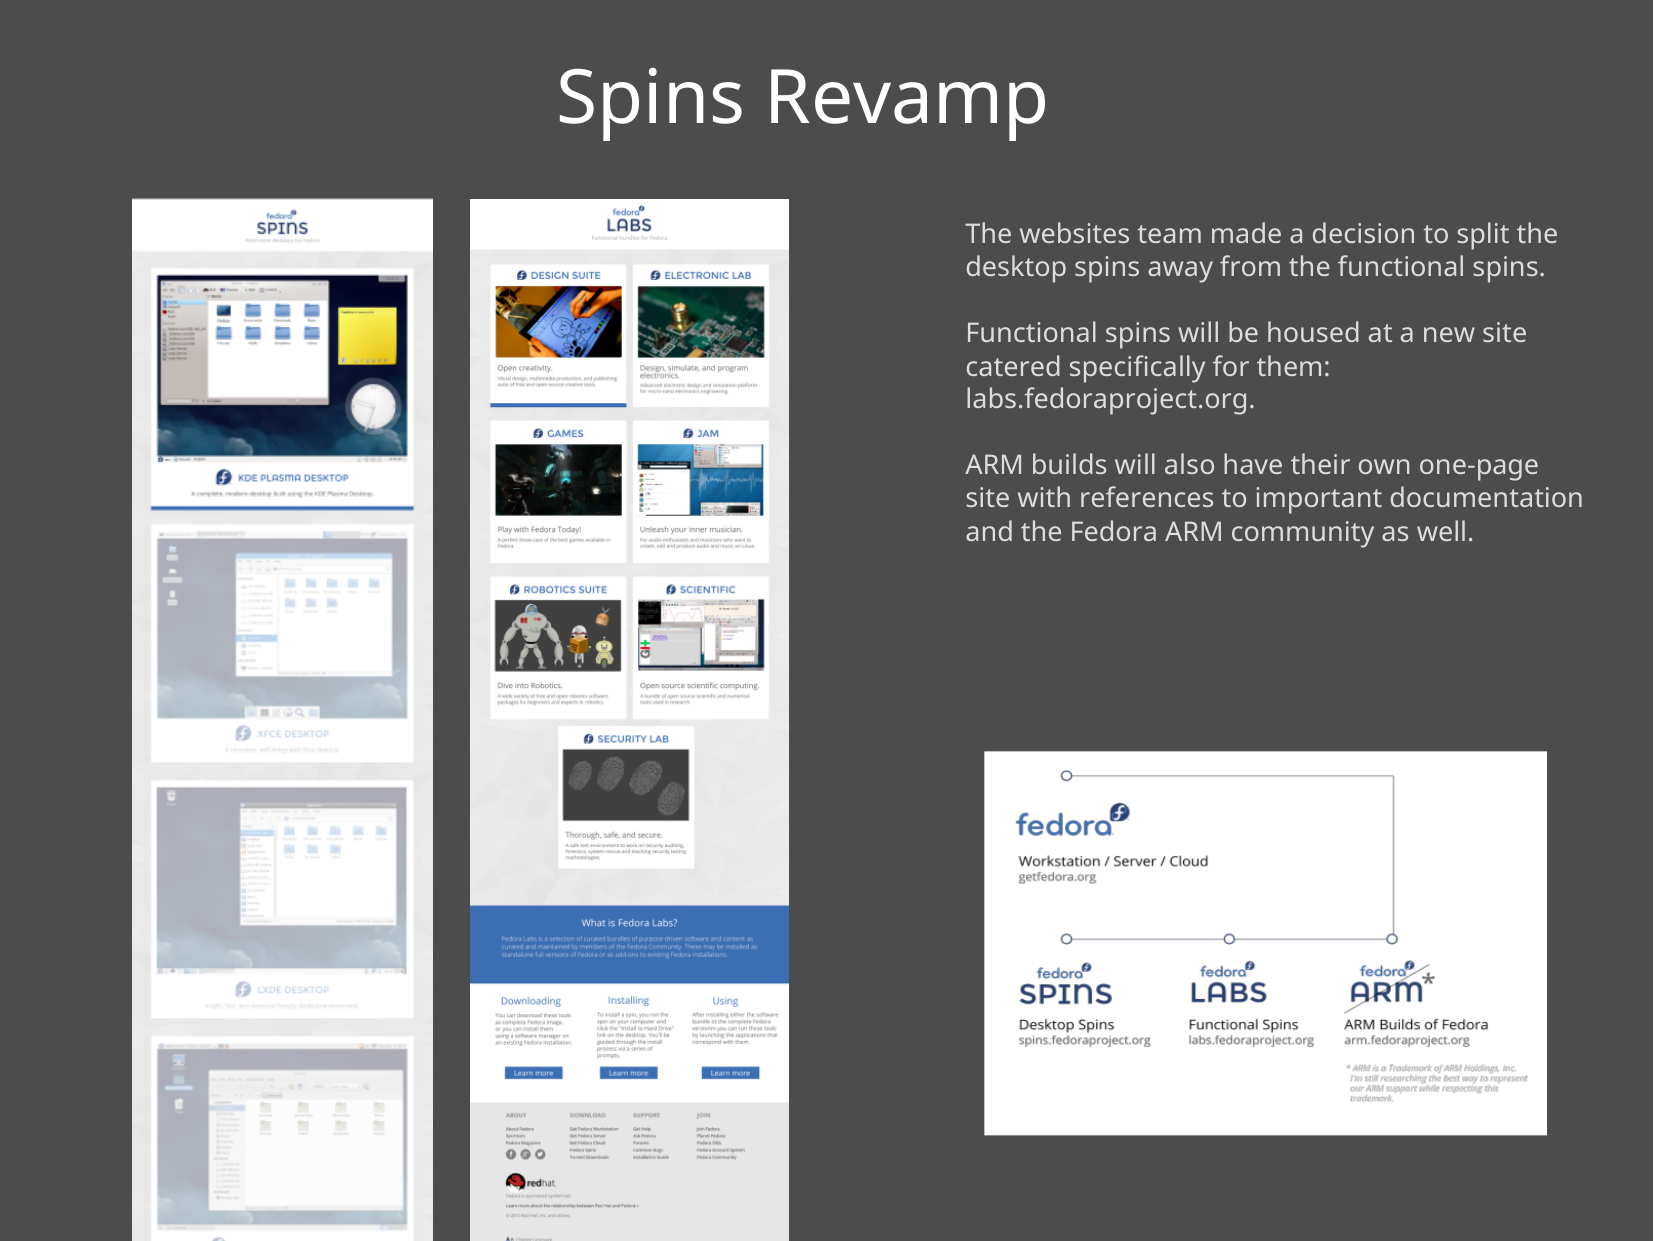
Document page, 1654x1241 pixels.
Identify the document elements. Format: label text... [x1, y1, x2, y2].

picture [994, 750, 1550, 1122]
title Spins Revamp [53, 0, 1554, 233]
picture [470, 199, 789, 1241]
text_box [984, 751, 1547, 1136]
title The websites team made a decision to split the desktop spins away from the functional spins. Functional spins will be housed at a new site catered specifically for them: labs.fedoraproject.org. ARM builds will also have their own one-page site with references to important documentation and the Fedora ARM community as well. [965, 198, 1590, 567]
picture [132, 198, 433, 1241]
